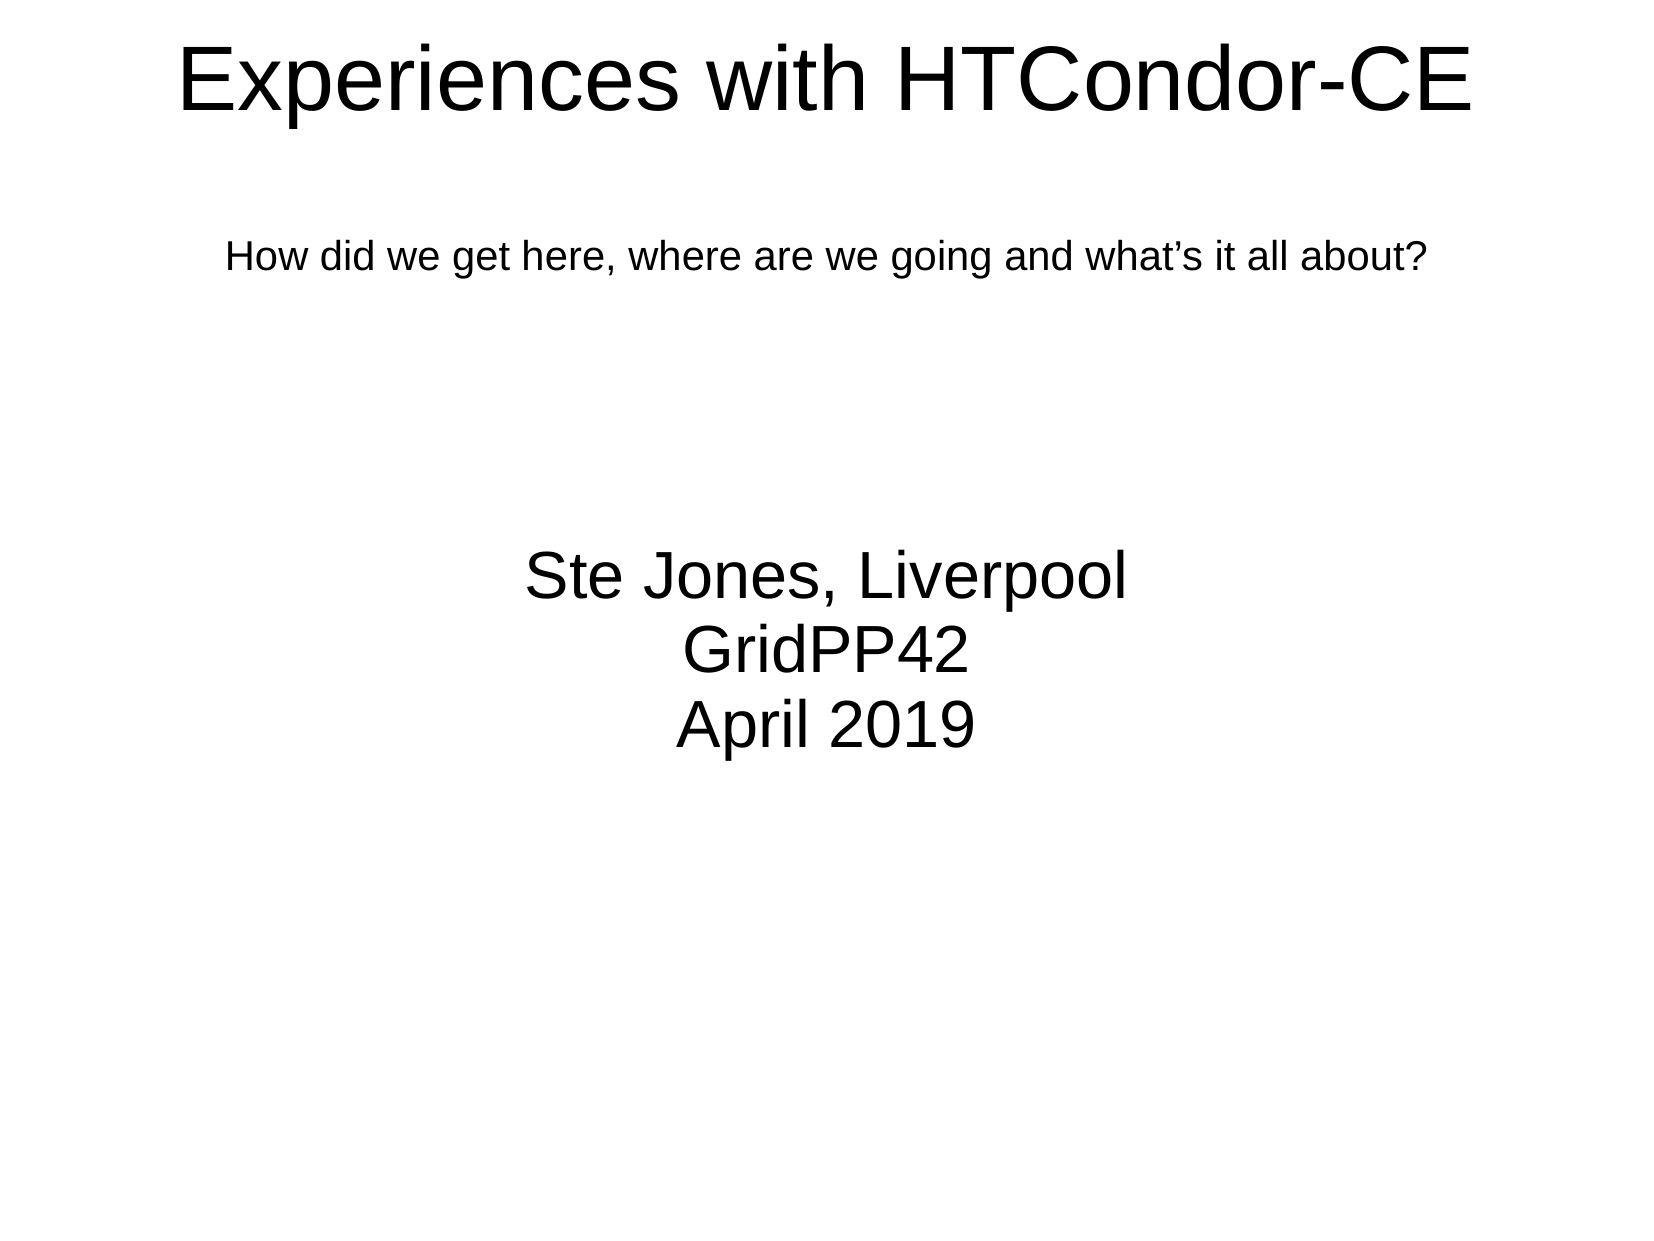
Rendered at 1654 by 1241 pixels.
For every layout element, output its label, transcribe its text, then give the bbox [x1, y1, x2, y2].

title Experiences with HTCondor-CE How did we get here, where are we going and what’s it all about? [82, 27, 1571, 279]
subtitle Ste Jones, Liverpool GridPP42 April 2019 [82, 290, 1571, 1010]
